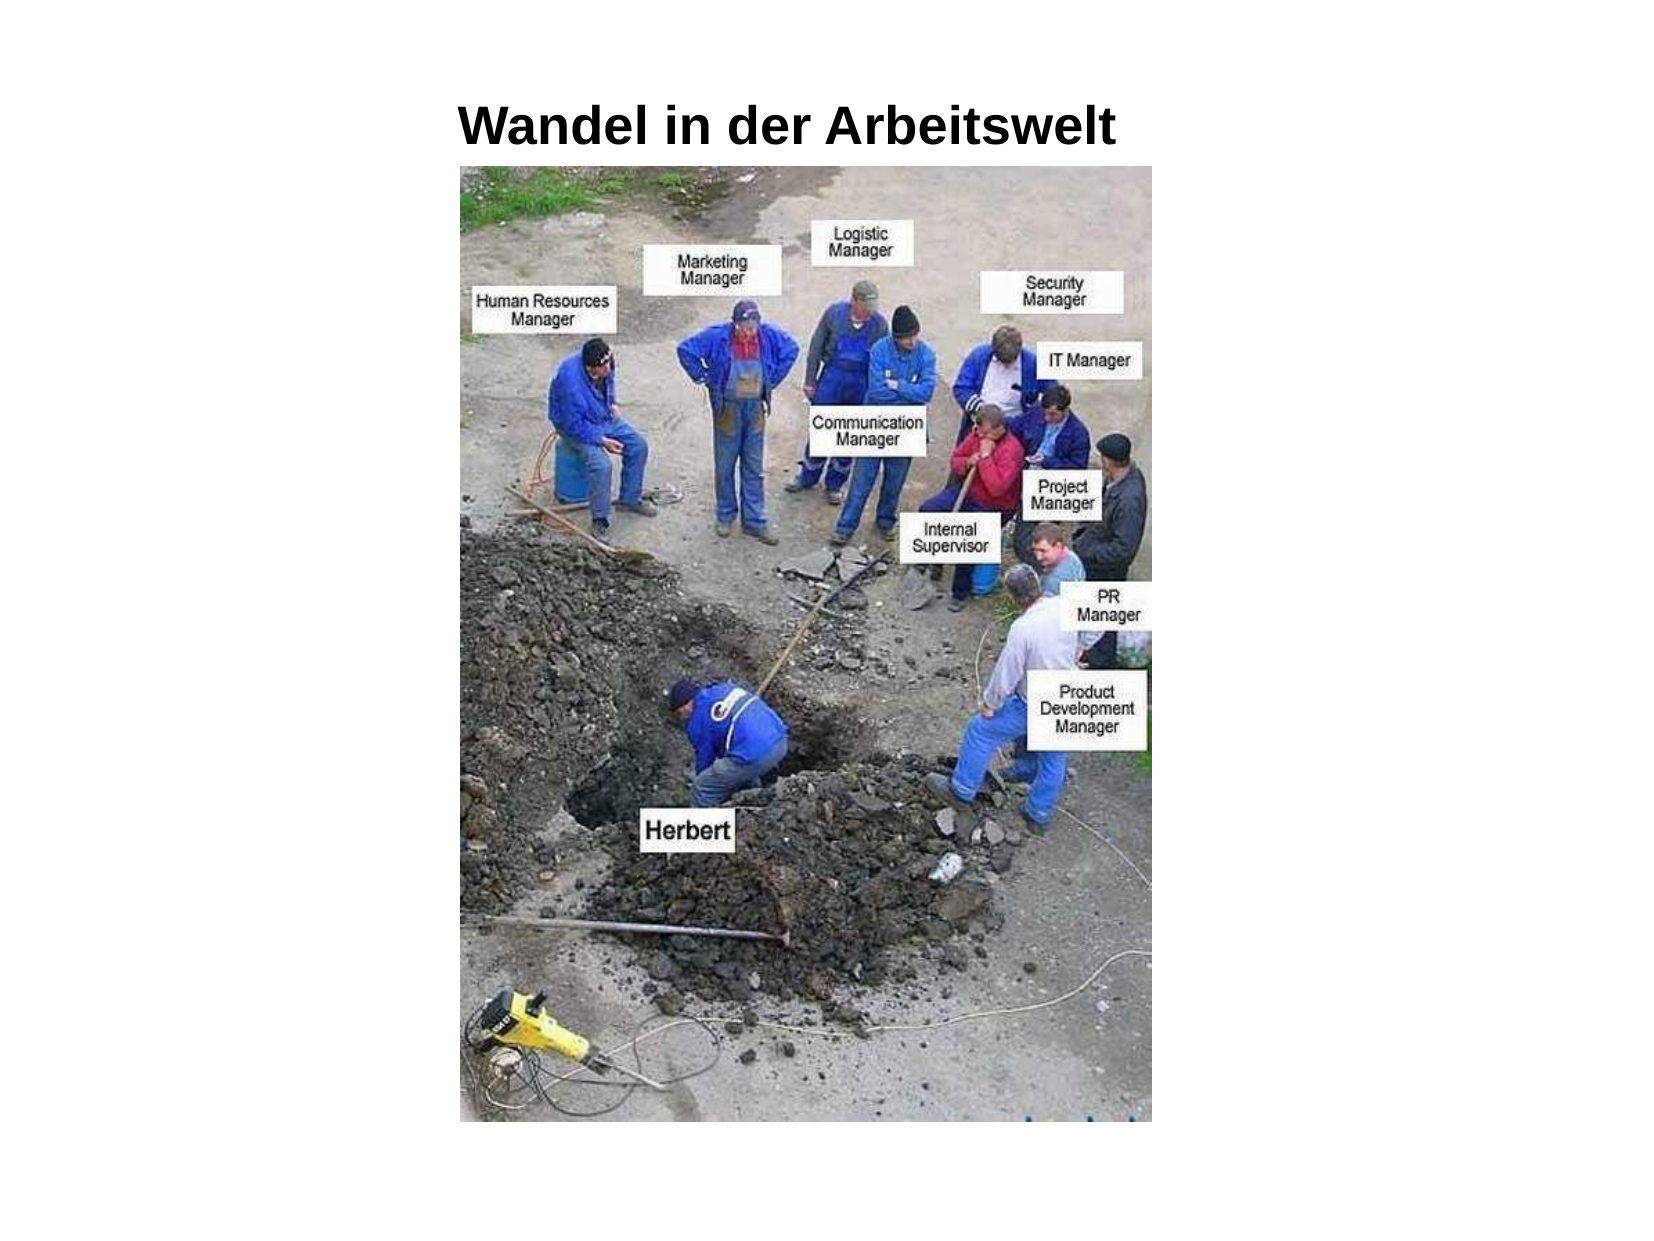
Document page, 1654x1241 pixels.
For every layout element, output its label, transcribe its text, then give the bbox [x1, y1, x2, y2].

text_box Wandel in der Arbeitswelt [442, 88, 1241, 166]
picture [460, 166, 1152, 1123]
